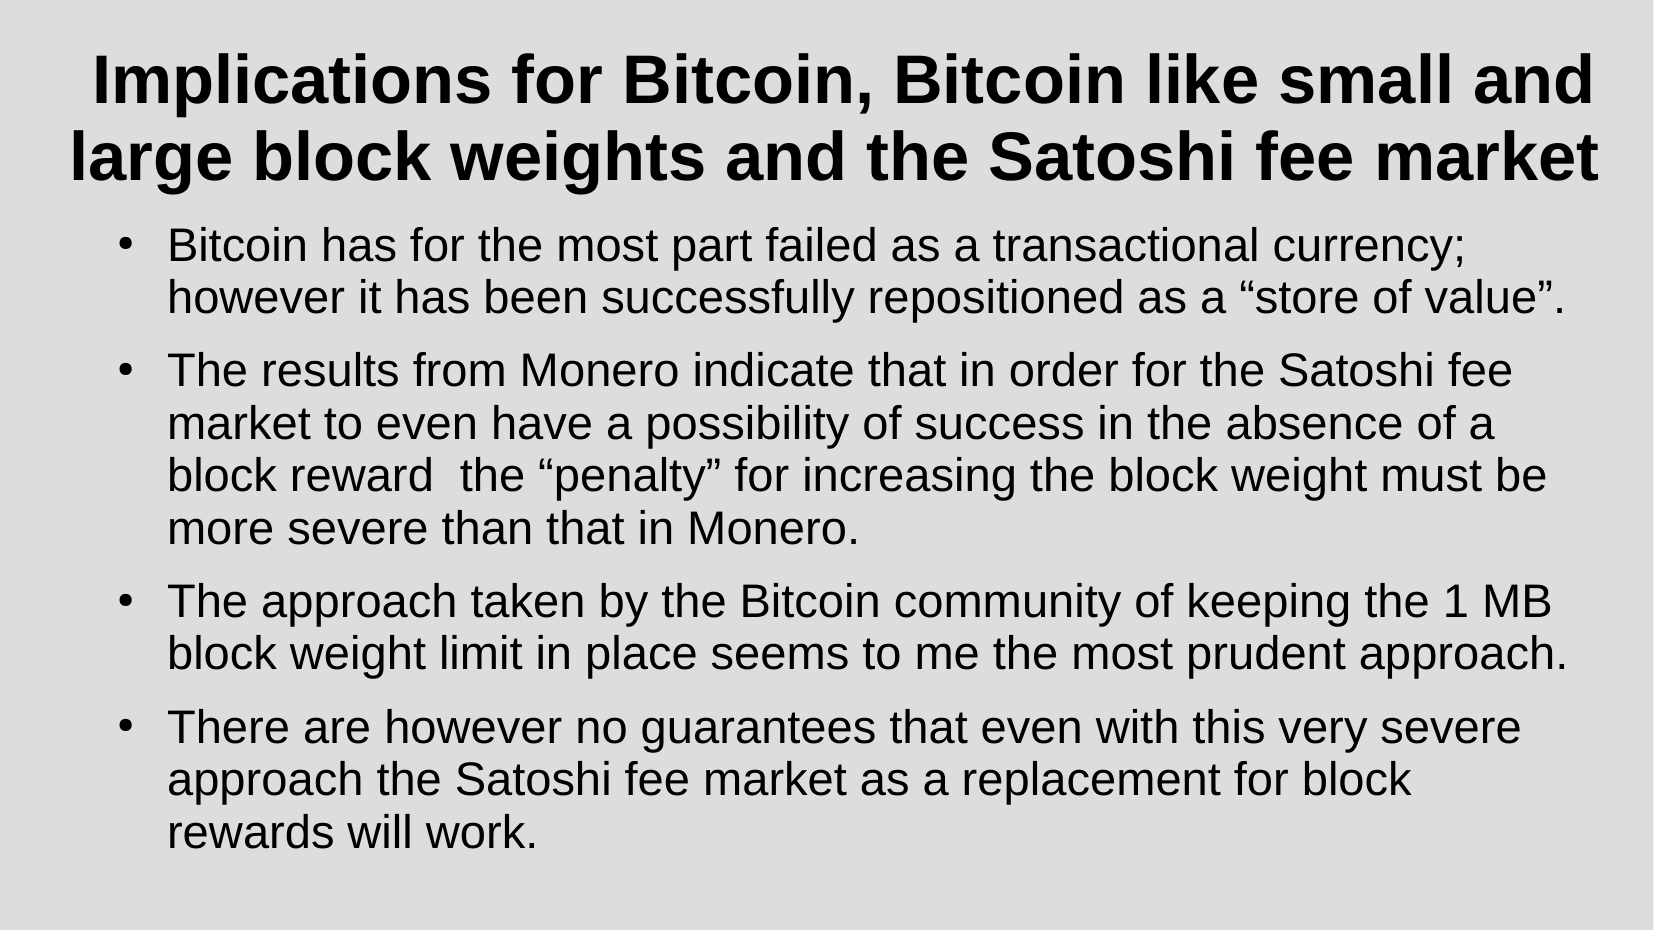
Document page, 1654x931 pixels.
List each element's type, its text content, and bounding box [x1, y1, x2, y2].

title Implications for Bitcoin, Bitcoin like small and large block weights and the Satoshi fee market [11, 23, 1642, 214]
list Bitcoin has for the most part failed as a transactional currency; however it has been successfully repositioned as a “store of value”. The results from Monero indicate that in order for the Satoshi fee market to even have a possibility of success in the absence of a block reward the “penalty” for increasing the block weight must be more severe than that in Monero. The approach taken by the Bitcoin community of keeping the 1 MB block weight limit in place seems to me the most prudent approach. There are however no guarantees that even with this very severe approach the Satoshi fee market as a replacement for block rewards will work. [100, 218, 1589, 892]
